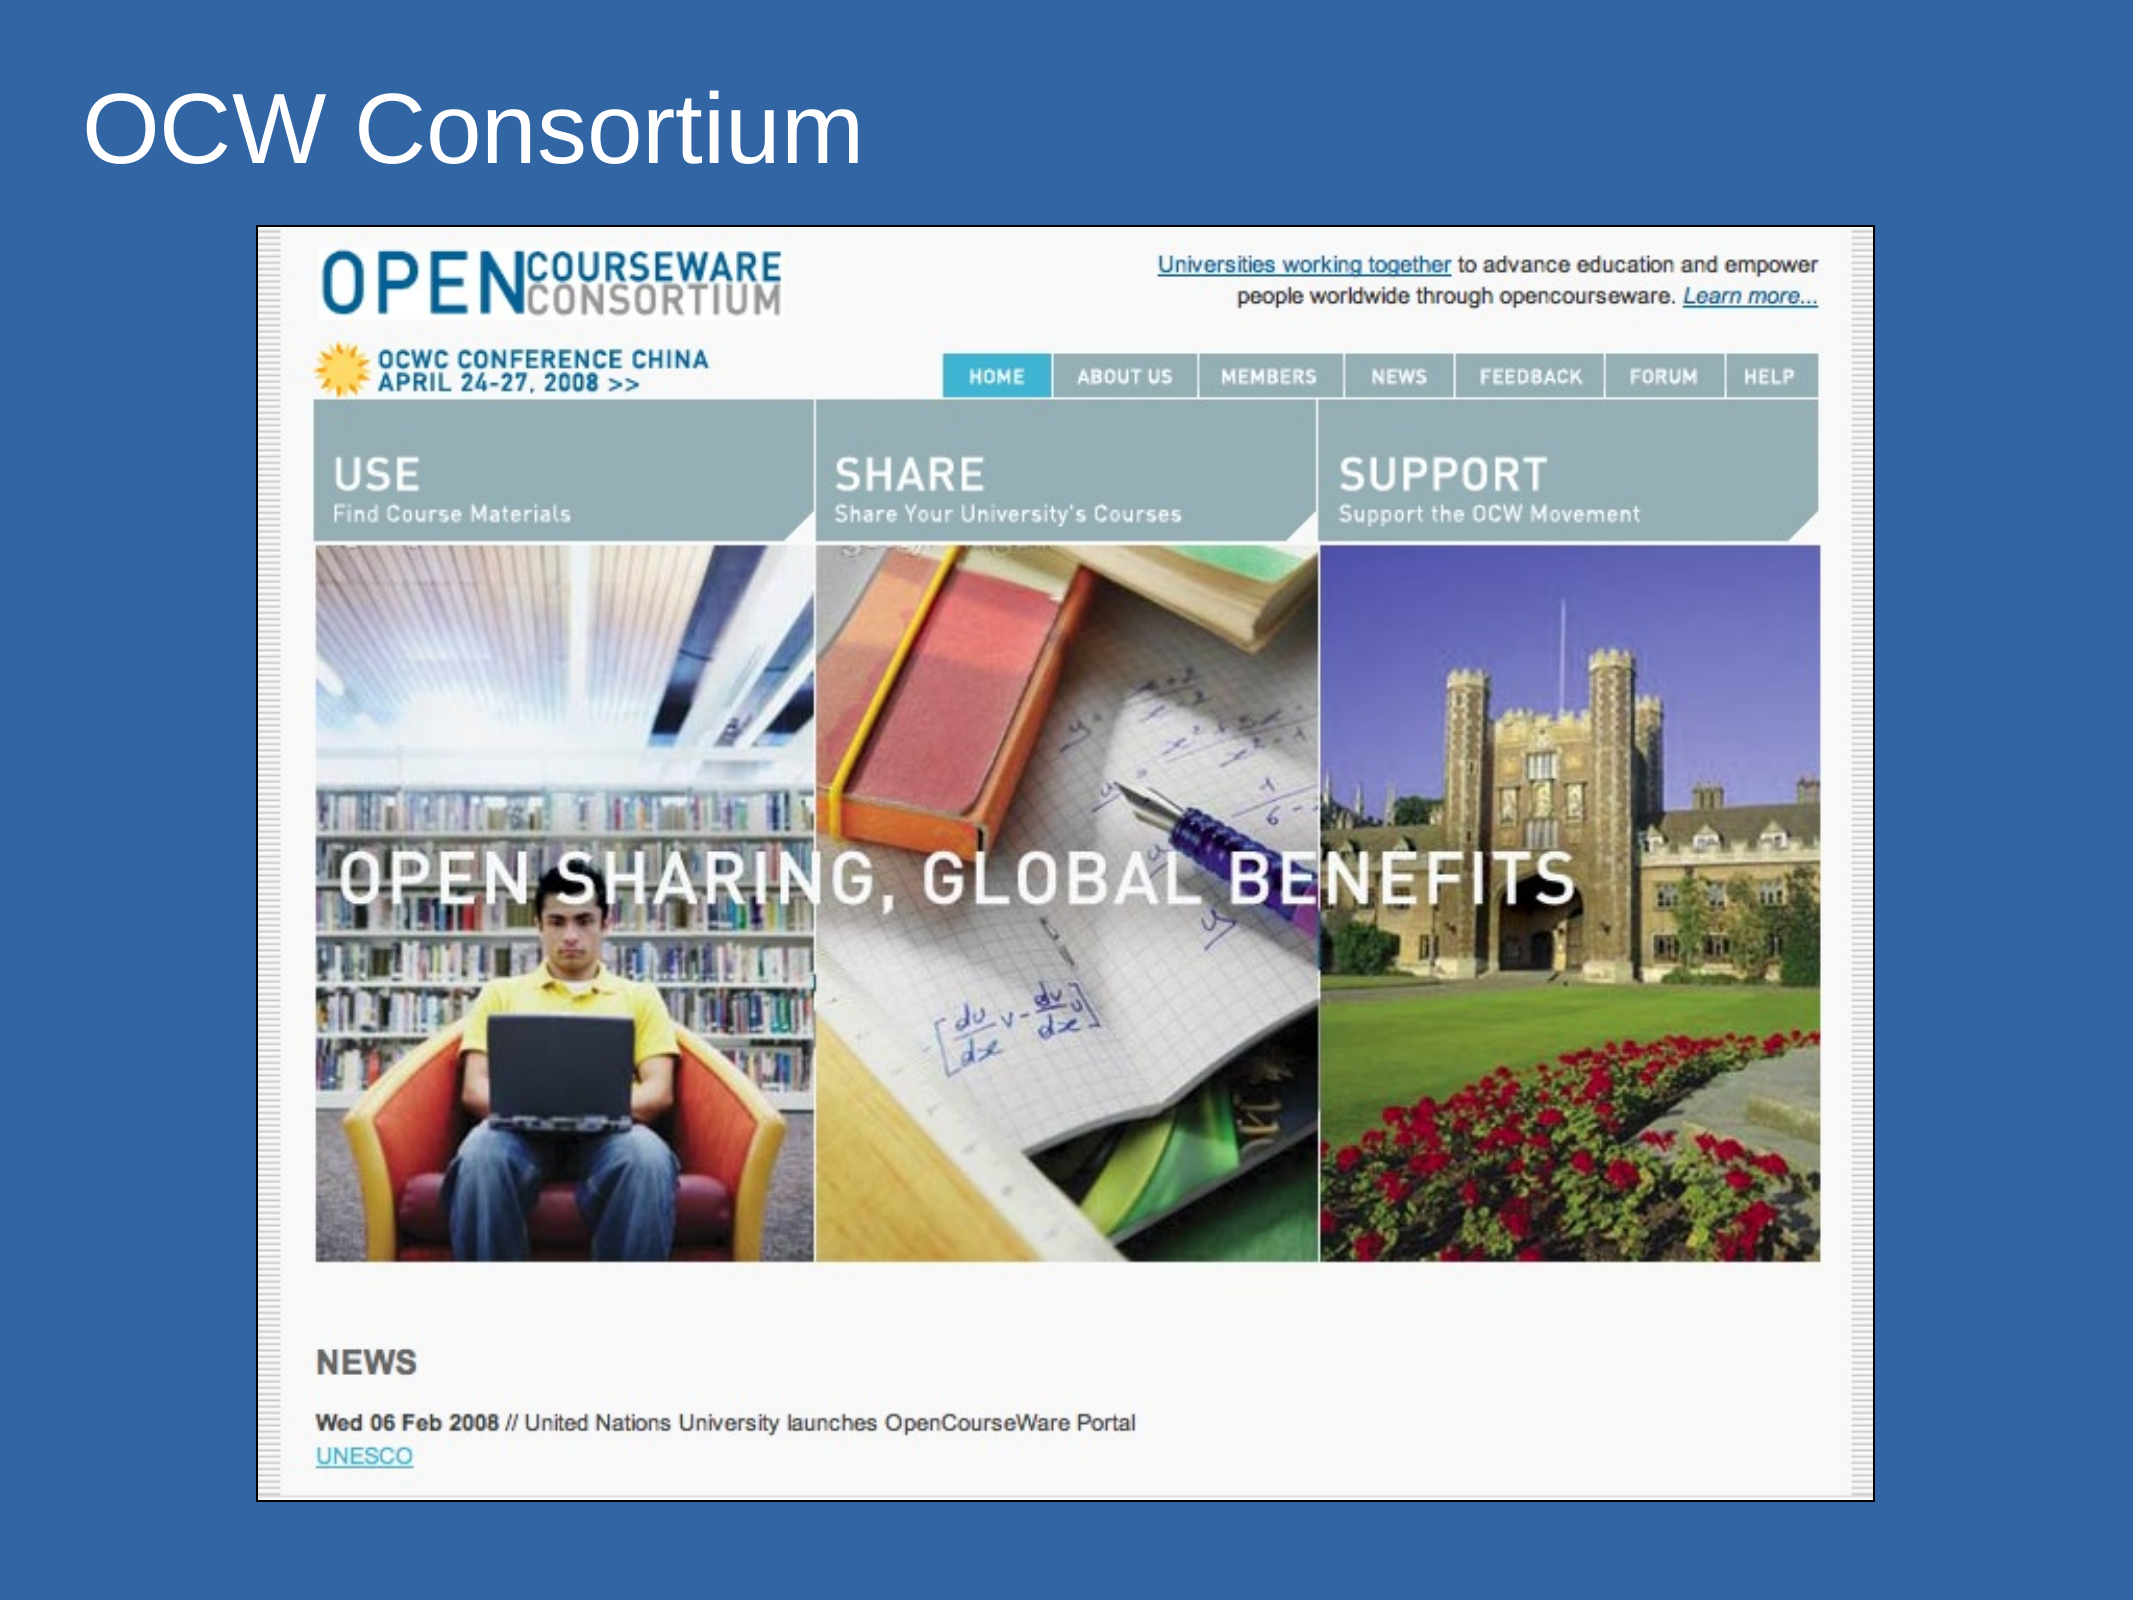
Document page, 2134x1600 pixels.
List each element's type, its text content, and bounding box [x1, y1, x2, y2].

picture [258, 227, 1873, 1501]
text_box OCW Consortium [82, 63, 866, 184]
